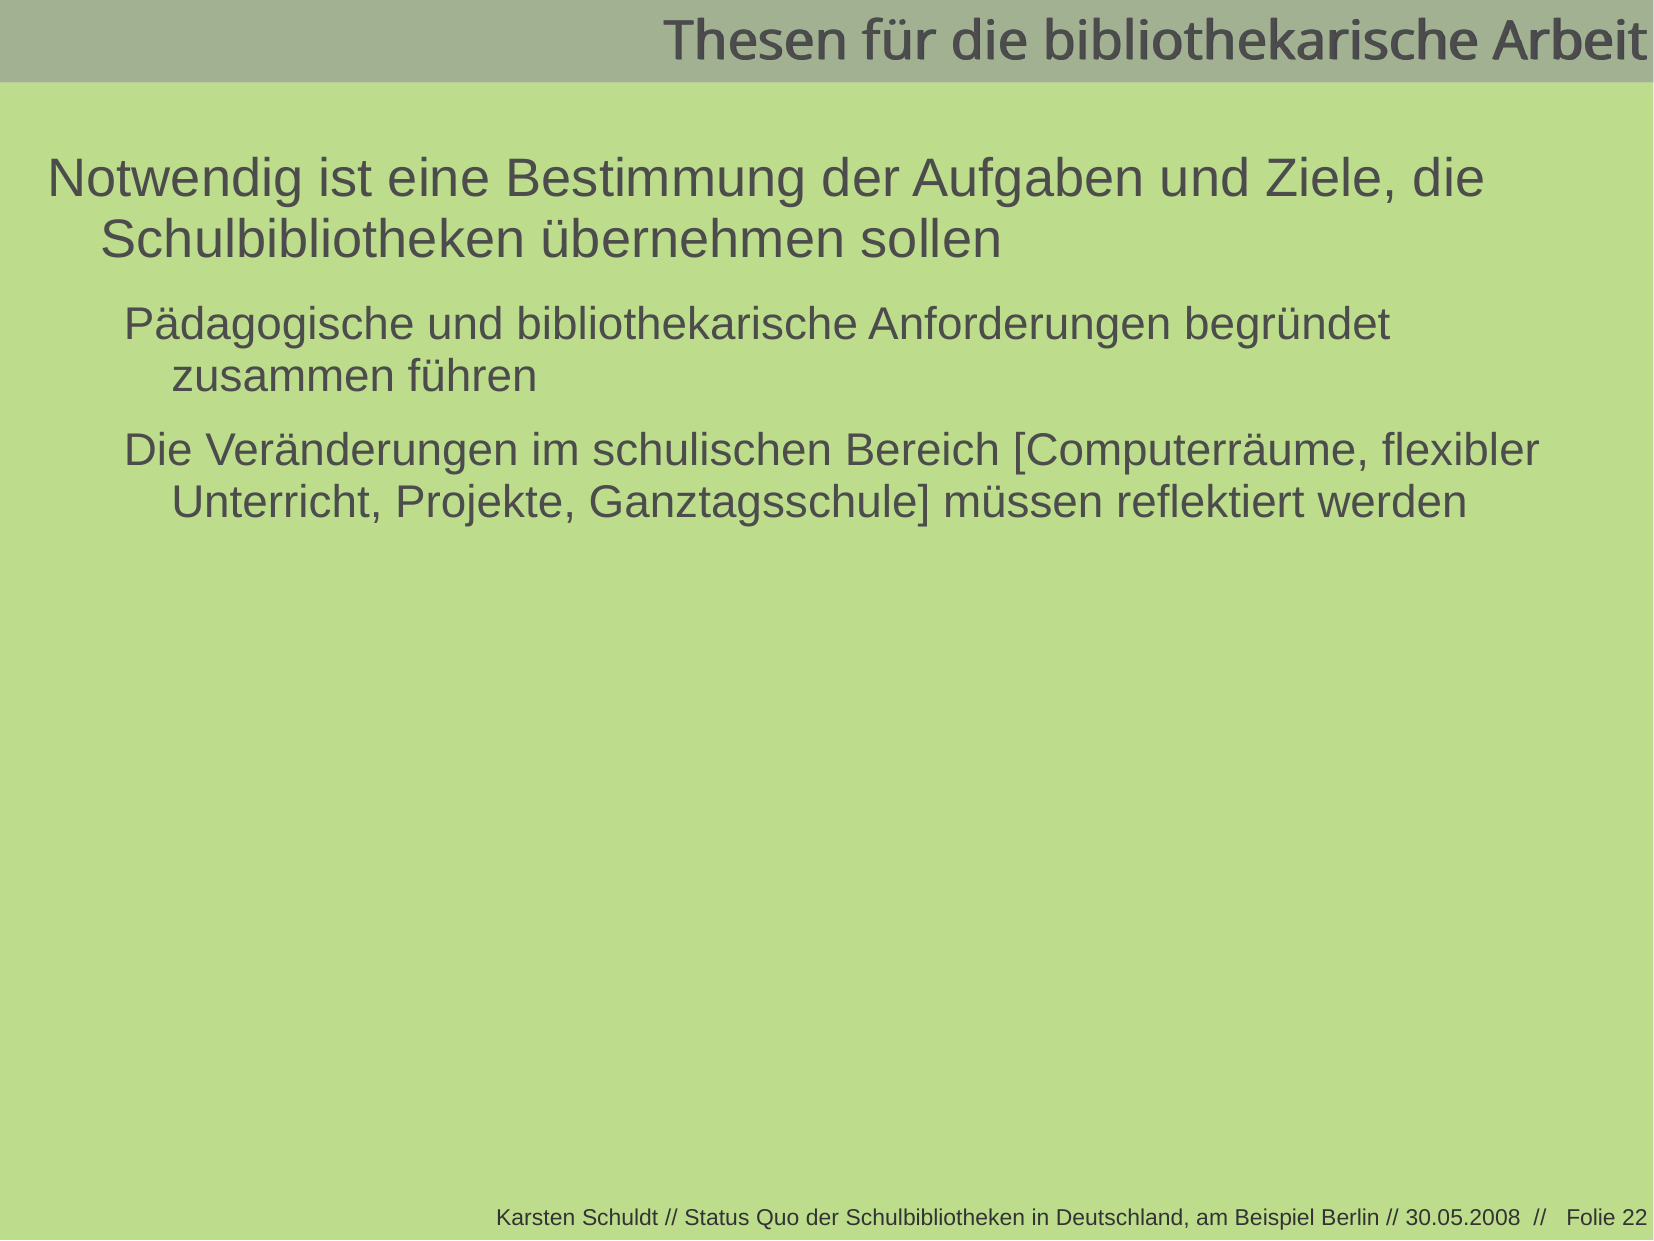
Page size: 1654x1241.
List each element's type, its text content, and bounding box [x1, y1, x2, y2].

title Thesen für die bibliothekarische Arbeit [0, 0, 1654, 83]
list Notwendig ist eine Bestimmung der Aufgaben und Ziele, die Schulbibliotheken übernehmen sollen Pädagogische und bibliothekarische Anforderungen begründet zusammen führen Die Veränderungen im schulischen Bereich [Computerräume, flexibler Unterricht, Projekte, Ganztagsschule] müssen reflektiert werden [29, 147, 1625, 1019]
